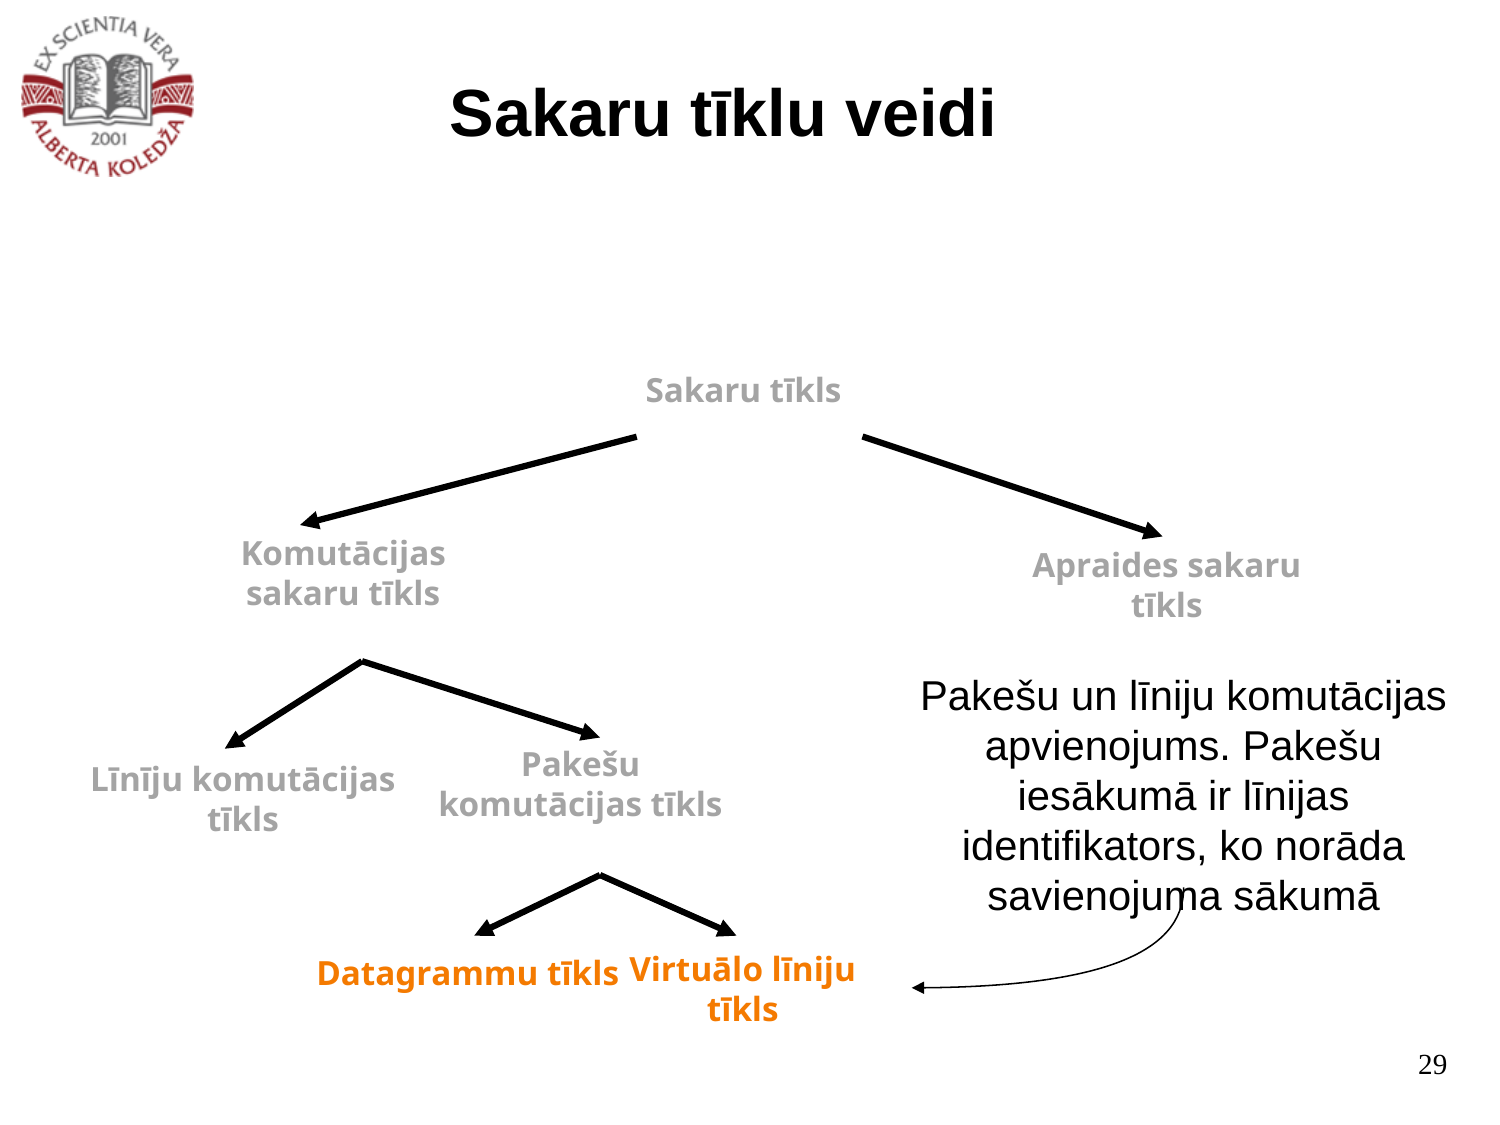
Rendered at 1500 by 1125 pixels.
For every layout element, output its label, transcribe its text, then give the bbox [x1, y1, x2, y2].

picture [21, 16, 194, 177]
title Sakaru tīklu veidi [50, 62, 1374, 175]
text_box Sakaru tīkls [574, 361, 913, 417]
text_box Pakešu komutācijas tīkls [411, 736, 750, 832]
text_box Komutācijas sakaru tīkls [174, 524, 513, 620]
text_box Līnīju komutācijas tīkls [74, 750, 412, 846]
text_box Apraides sakaru tīkls [998, 536, 1336, 632]
text_box Virtuālo līniju tīkls [574, 940, 912, 1036]
text_box Pakešu un līniju komutācijas apvienojums. Pakešu iesākumā ir līnijas identifikators, ko norāda savienojuma sākumā [899, 699, 1468, 888]
text_box <skaitlis> [1312, 1037, 1463, 1101]
text_box Datagrammu tīkls [298, 944, 574, 1000]
